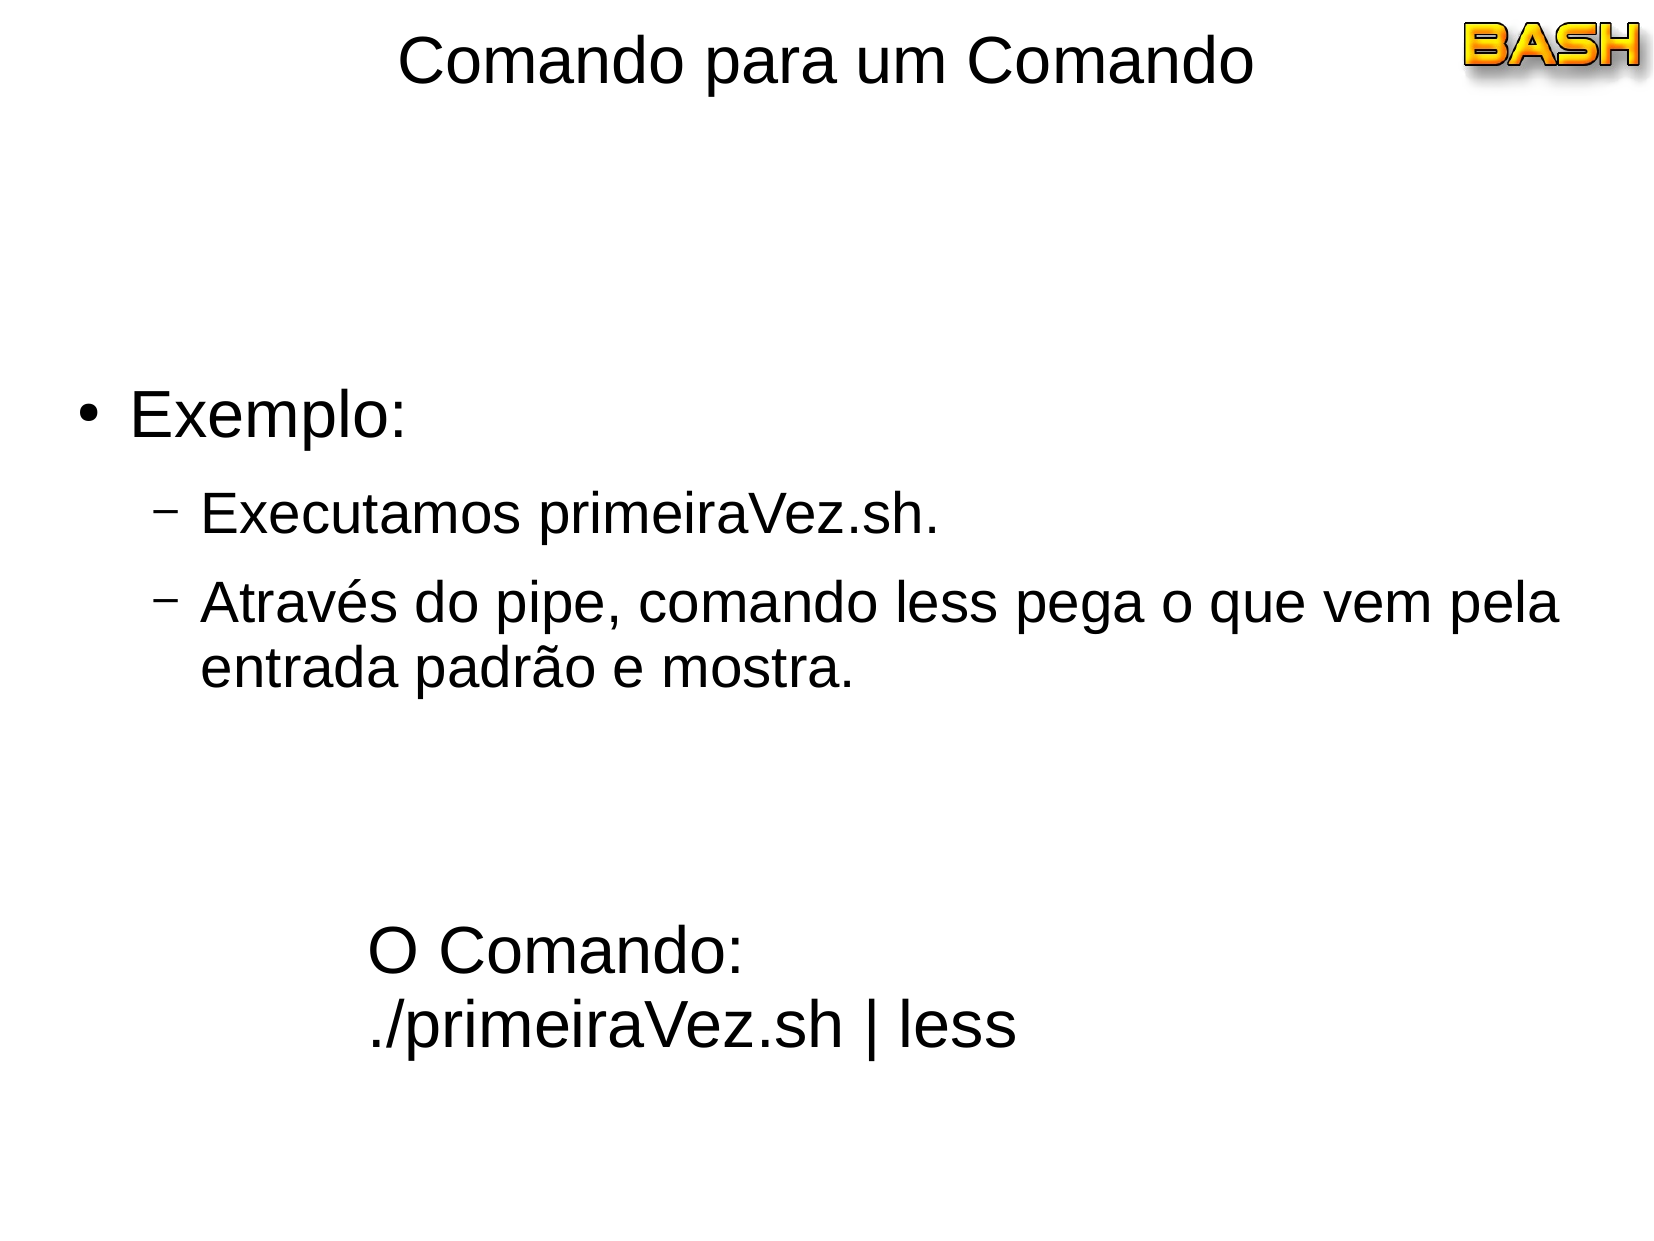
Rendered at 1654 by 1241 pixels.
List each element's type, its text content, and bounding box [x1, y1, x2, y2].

title Comando para um Comando [82, 22, 1571, 98]
picture [1450, 0, 1654, 96]
title O Comando: ./primeiraVez.sh | less [367, 912, 1286, 1063]
list Exemplo: Executamos primeiraVez.sh. Através do pipe, comando less pega o que vem pela entrada padrão e mostra. [59, 376, 1595, 700]
